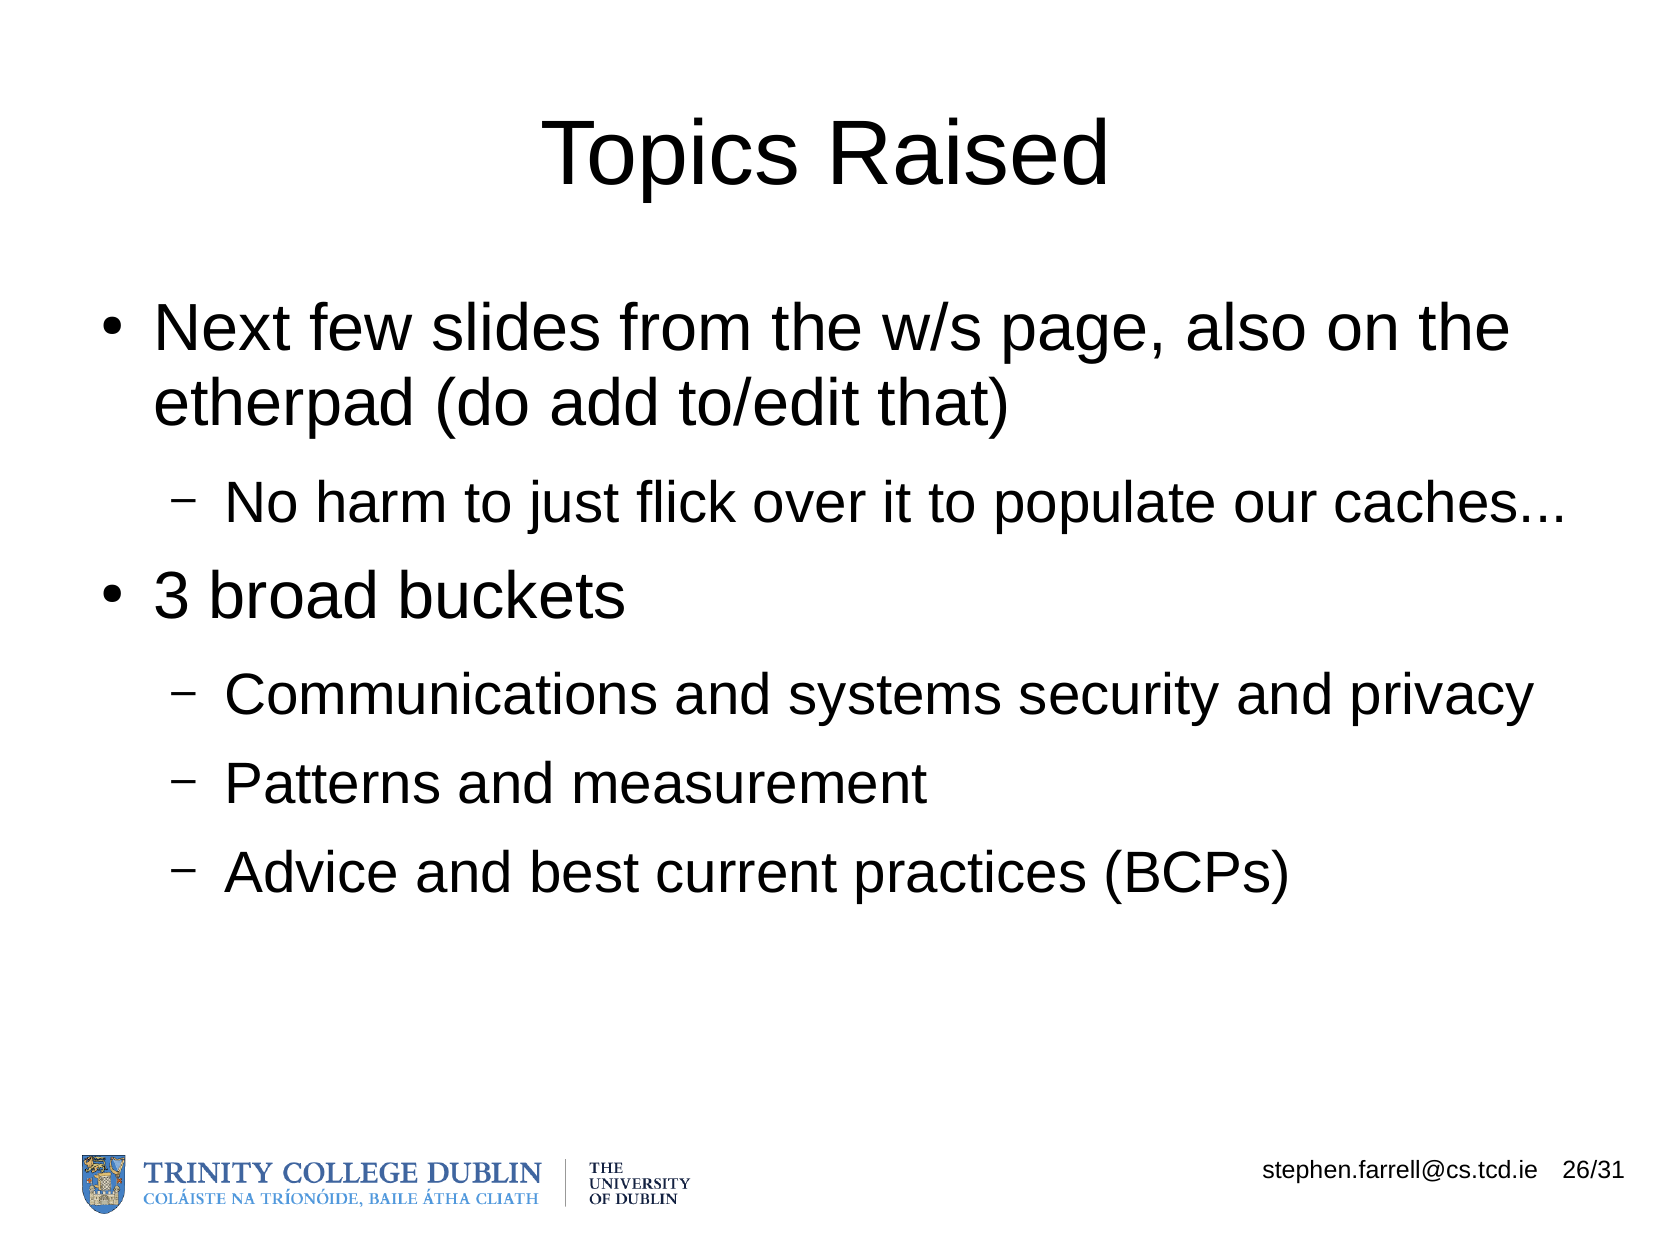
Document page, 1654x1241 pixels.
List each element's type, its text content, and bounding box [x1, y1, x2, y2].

title Topics Raised [82, 49, 1571, 257]
list Next few slides from the w/s page, also on the etherpad (do add to/edit that) No harm to just flick over it to populate our caches... 3 broad buckets Communications and systems security and privacy Patterns and measurement Advice and best current practices (BCPs) [82, 290, 1571, 1010]
picture [82, 1155, 694, 1214]
